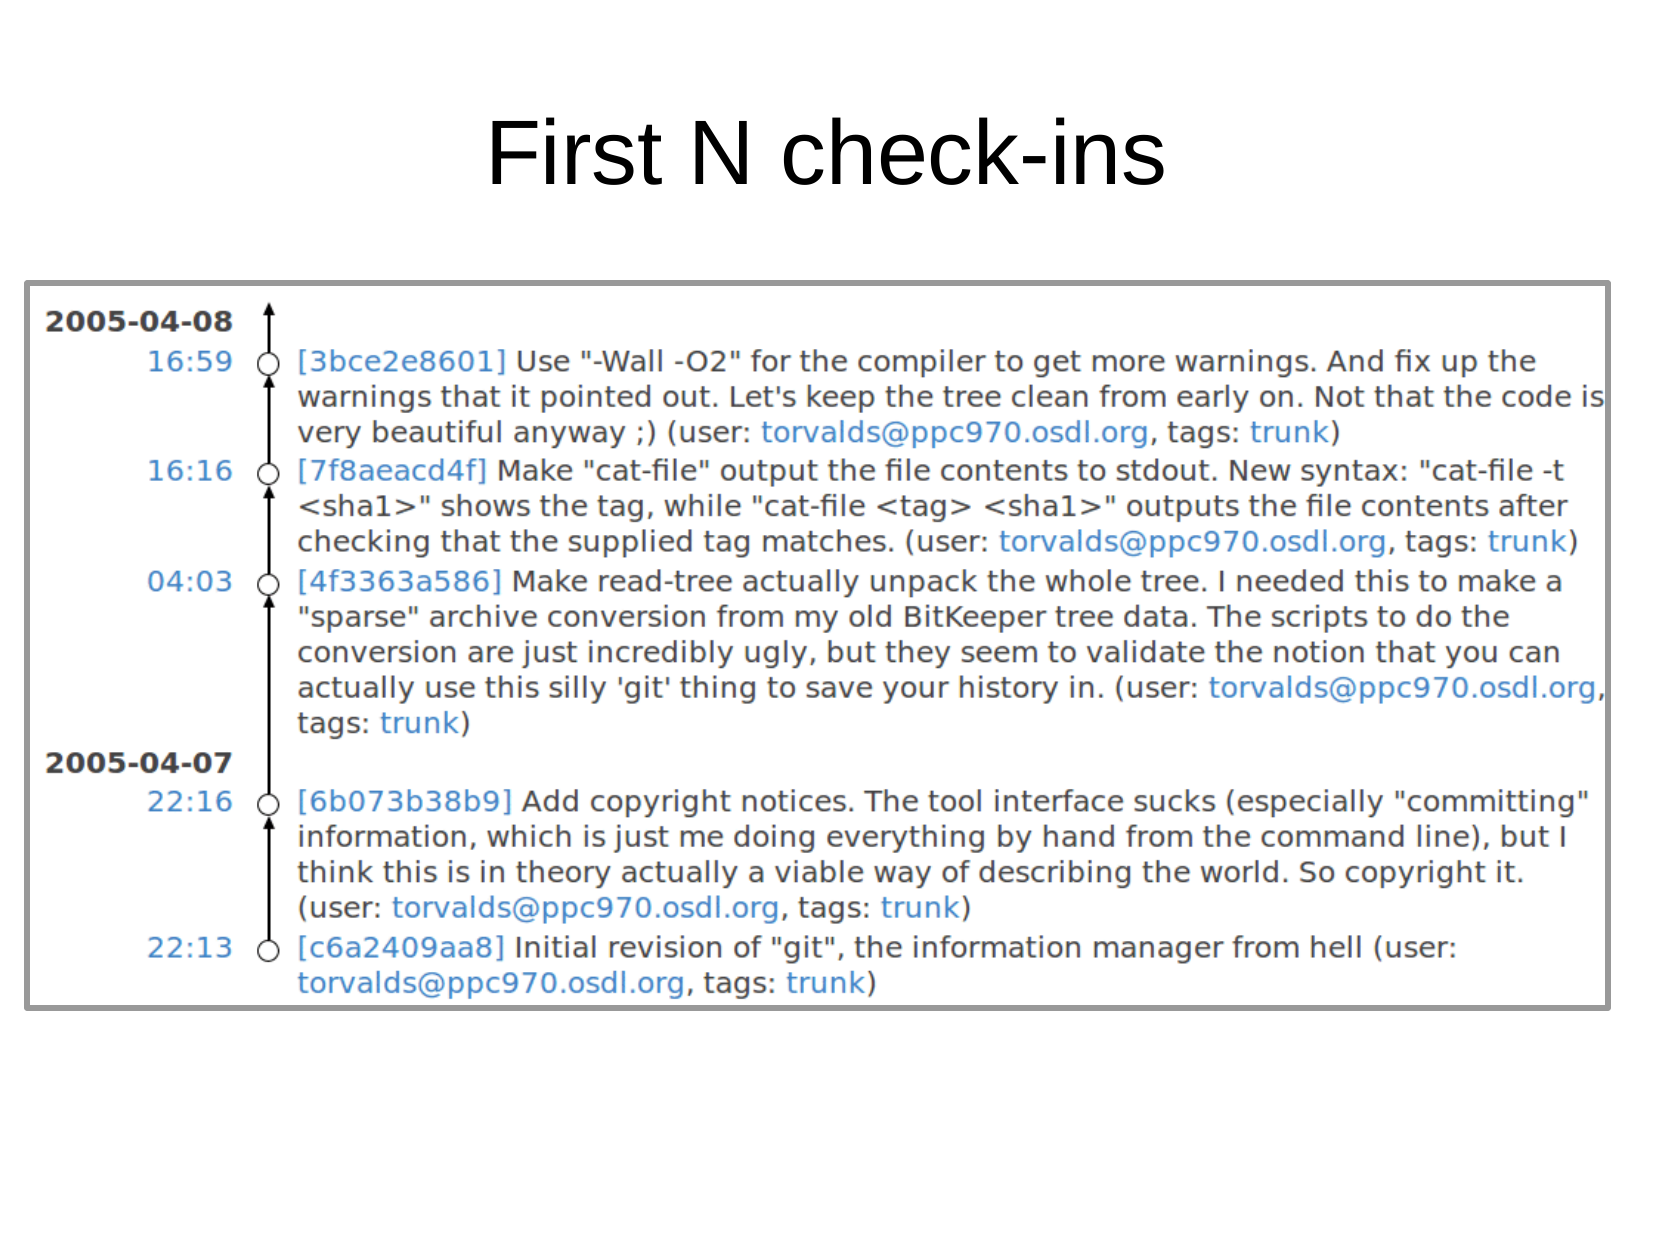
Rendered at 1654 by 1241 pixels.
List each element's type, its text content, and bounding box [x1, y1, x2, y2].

title First N check-ins [82, 49, 1571, 257]
picture [30, 286, 1606, 1006]
